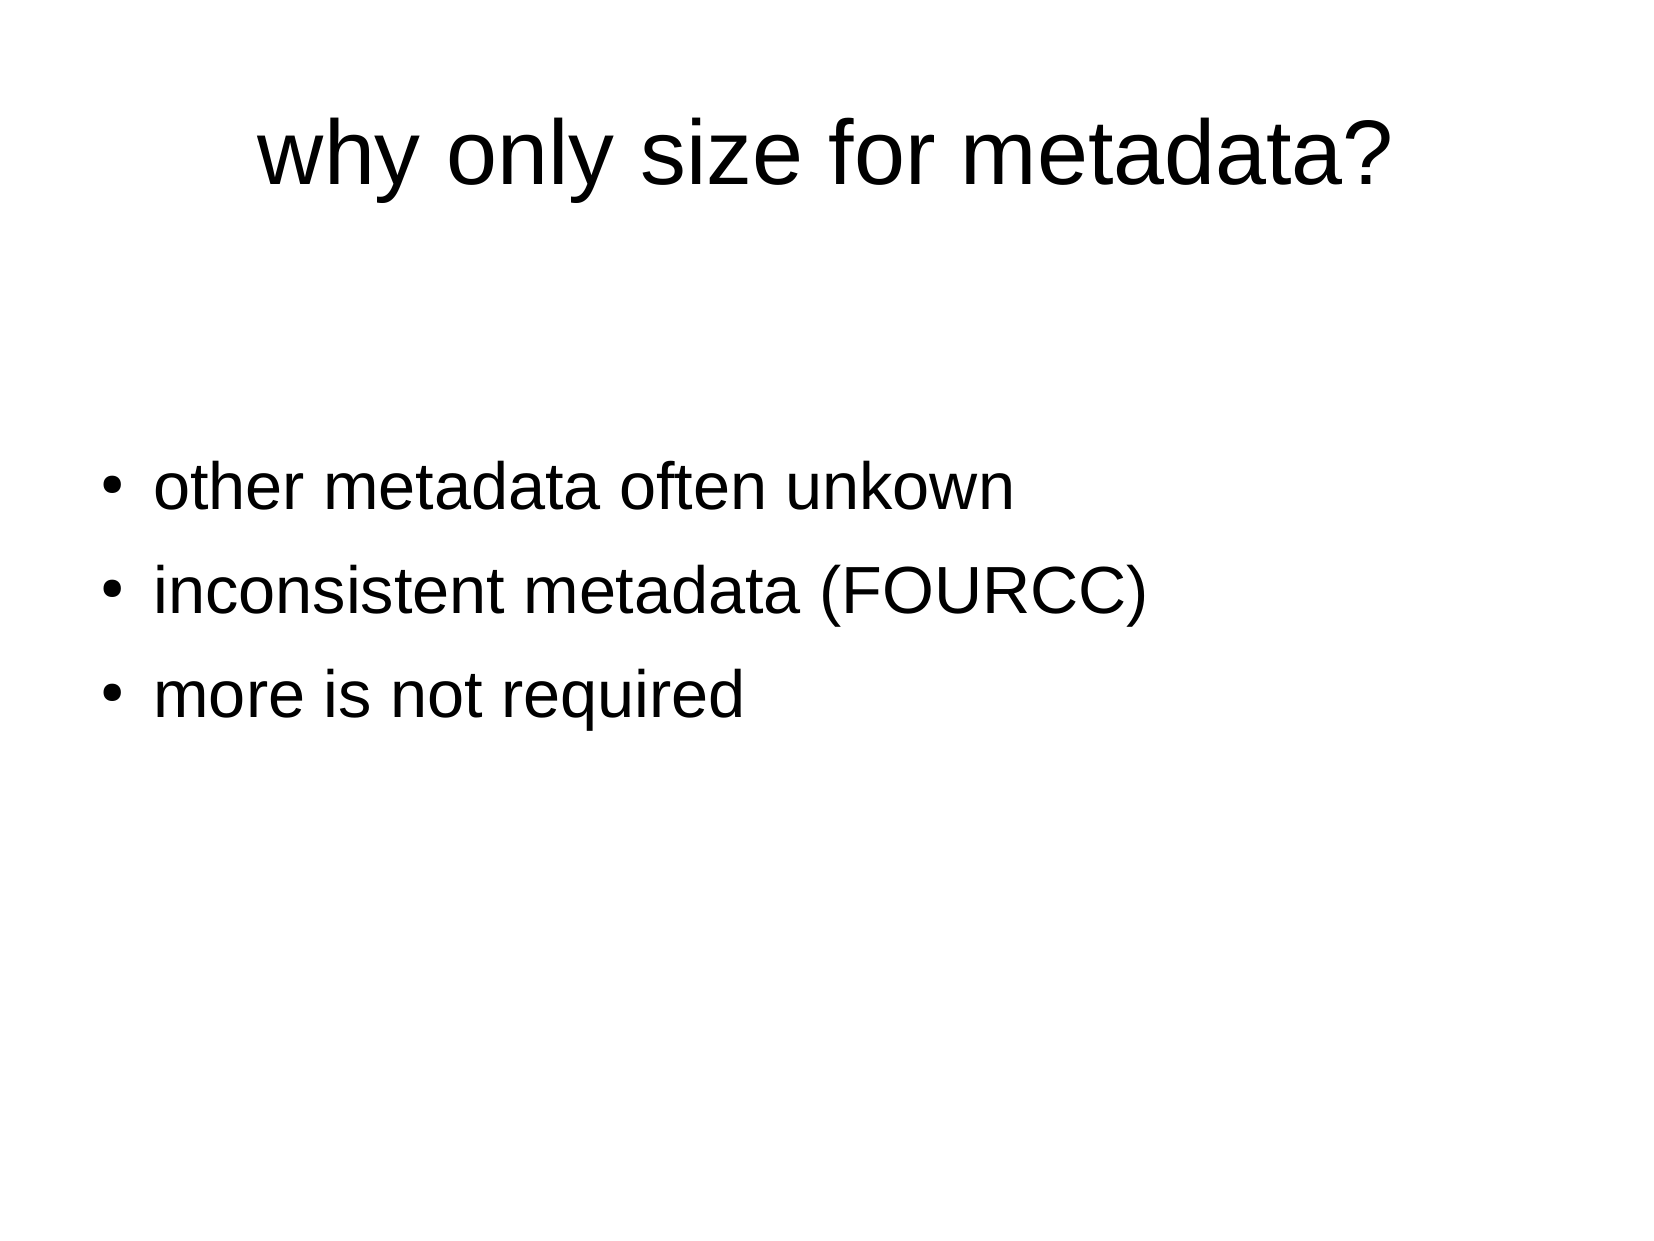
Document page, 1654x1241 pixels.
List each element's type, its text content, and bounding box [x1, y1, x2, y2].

list other metadata often unkown inconsistent metadata (FOURCC) more is not required [82, 448, 1571, 1109]
title why only size for metadata? [82, 49, 1571, 257]
